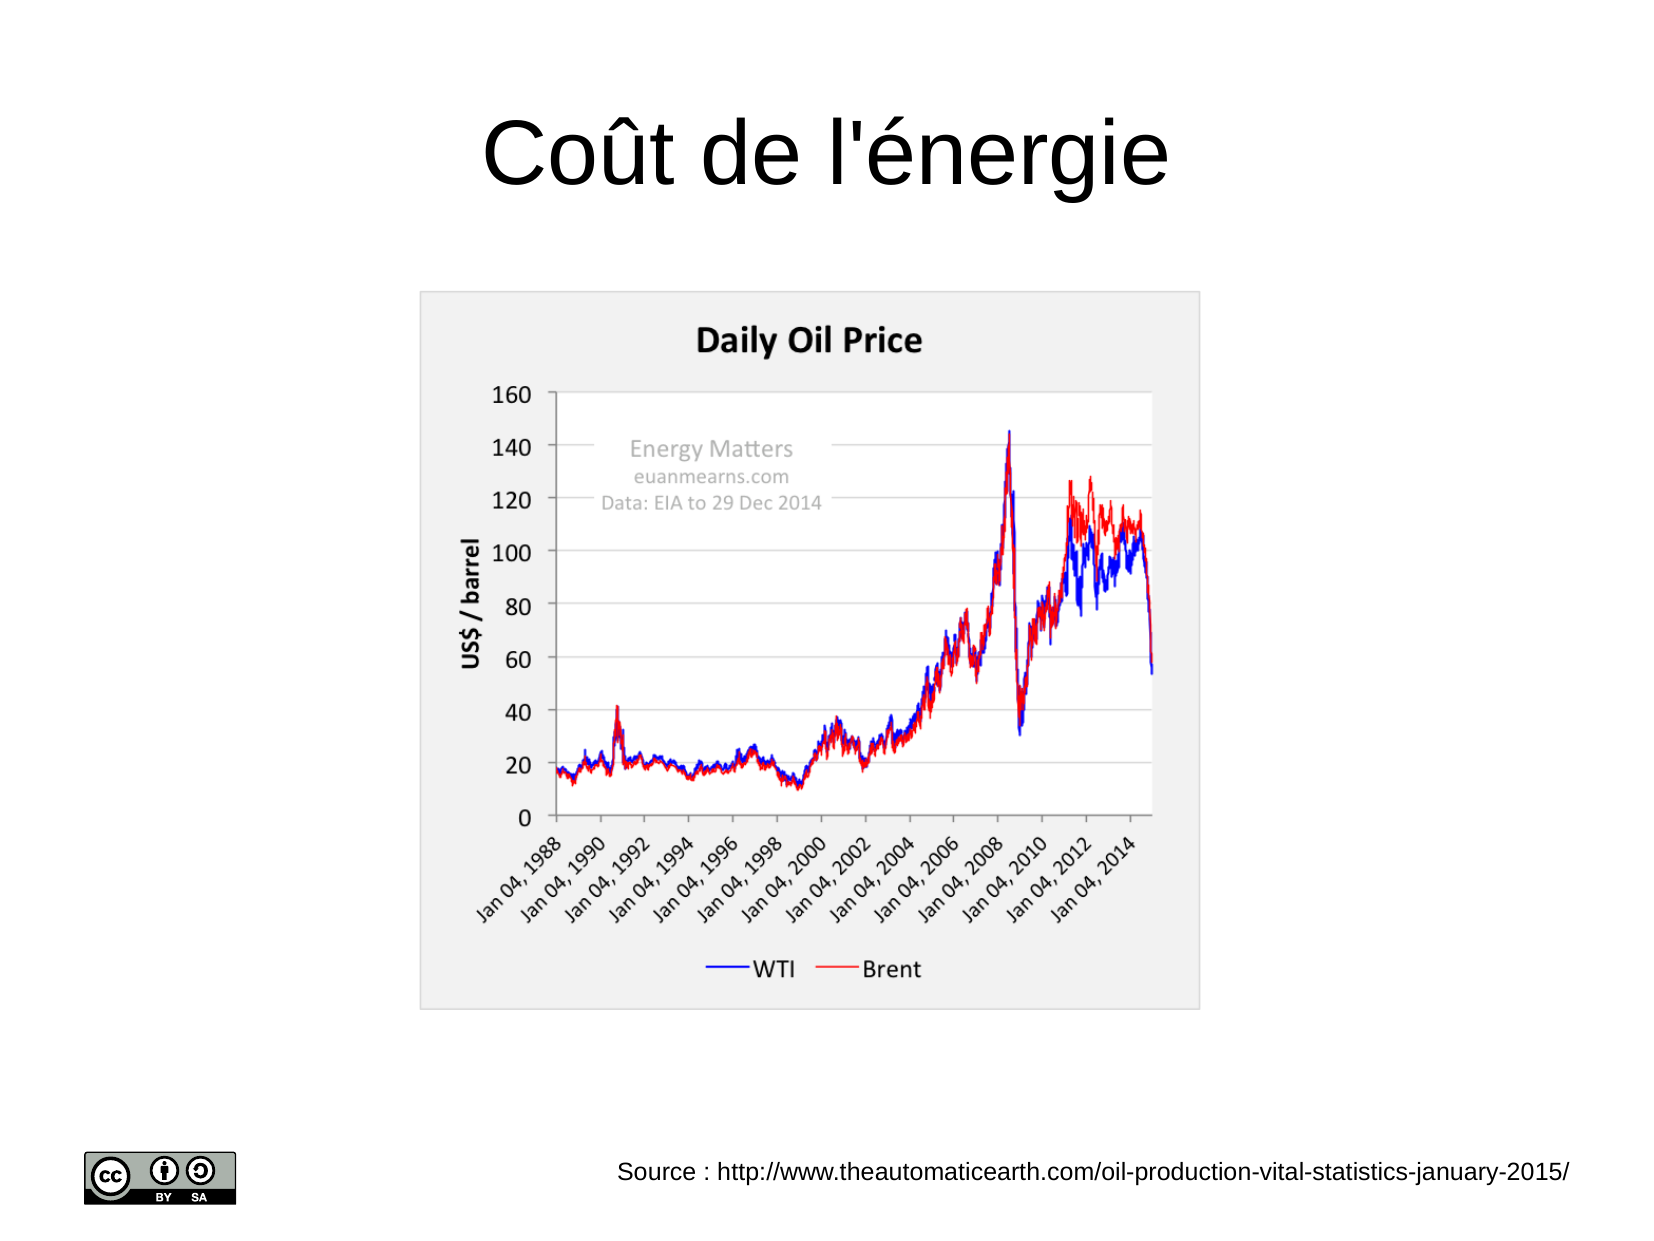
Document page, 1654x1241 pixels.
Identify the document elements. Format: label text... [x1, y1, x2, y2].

text_box Source : http://www.theautomaticearth.com/oil-production-vital-statistics-january-2015/ [602, 1150, 1586, 1193]
title Coût de l'énergie [82, 49, 1571, 257]
picture [419, 290, 1201, 1010]
